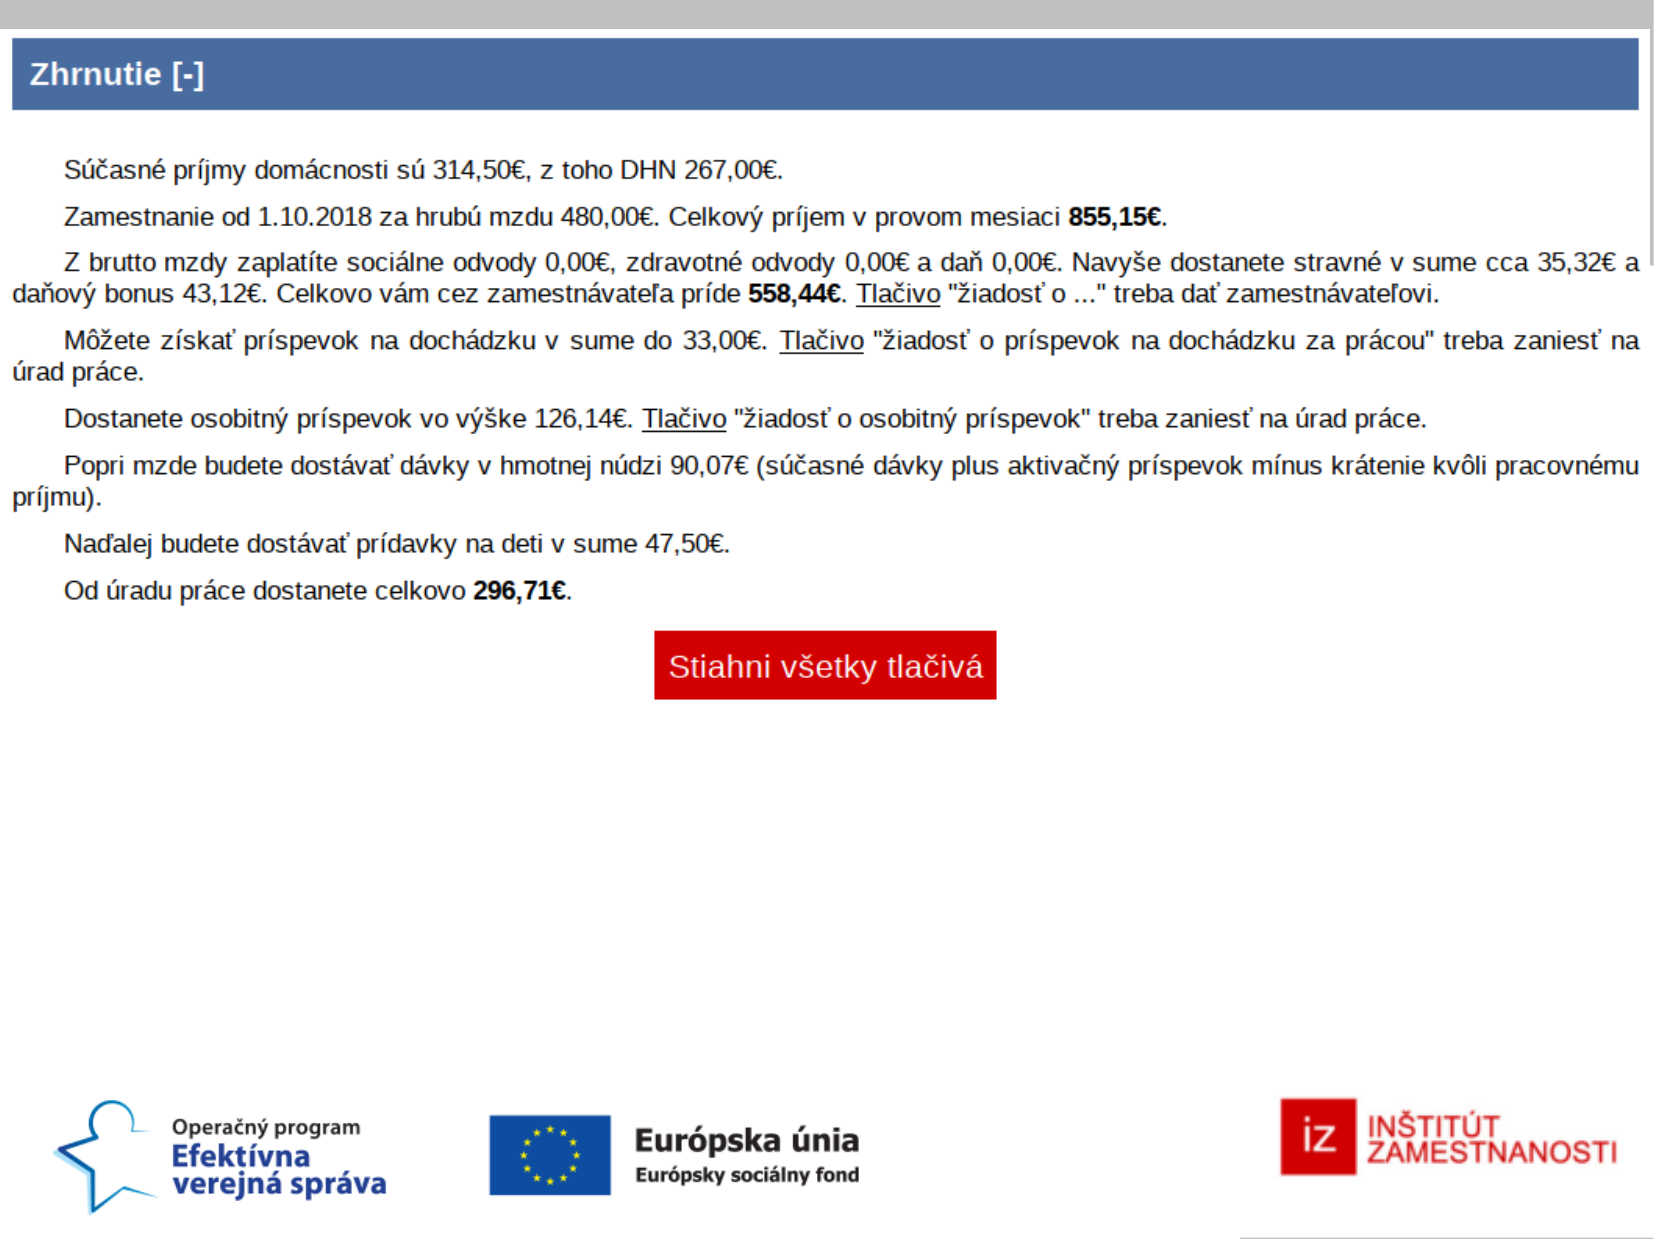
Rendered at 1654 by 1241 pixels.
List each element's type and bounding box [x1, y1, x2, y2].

picture [0, 29, 1650, 728]
picture [29, 1062, 886, 1241]
picture [1240, 1033, 1654, 1241]
